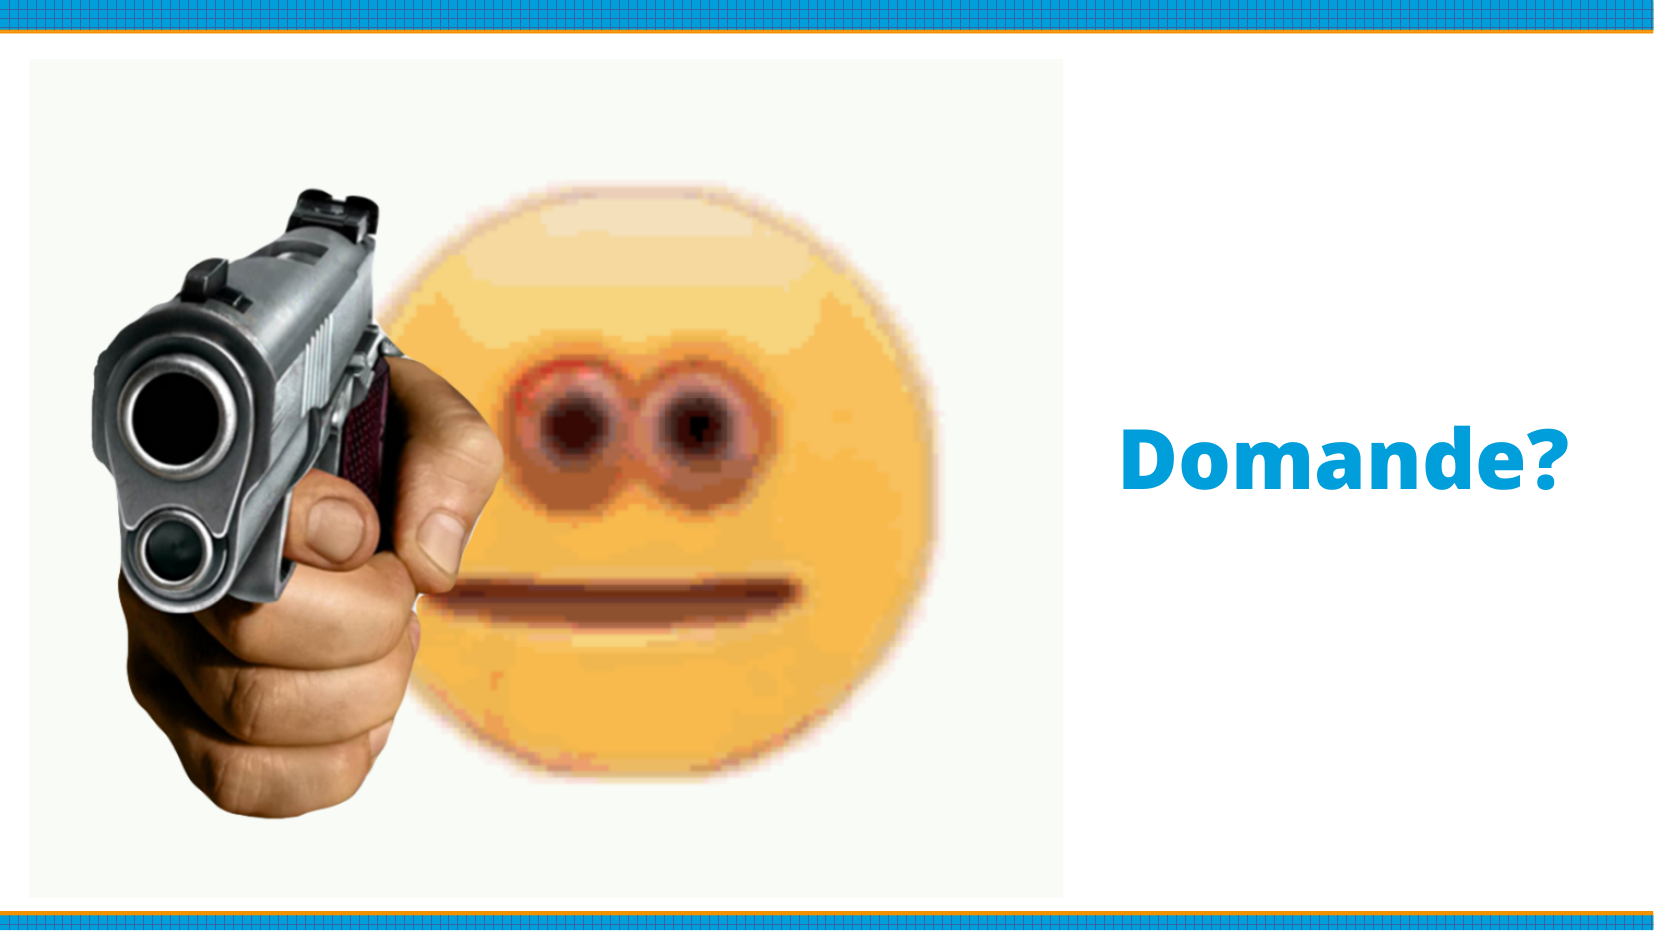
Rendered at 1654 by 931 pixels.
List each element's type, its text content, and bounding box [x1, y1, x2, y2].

subtitle Domande? [1003, 354, 1654, 562]
picture [29, 59, 1063, 898]
